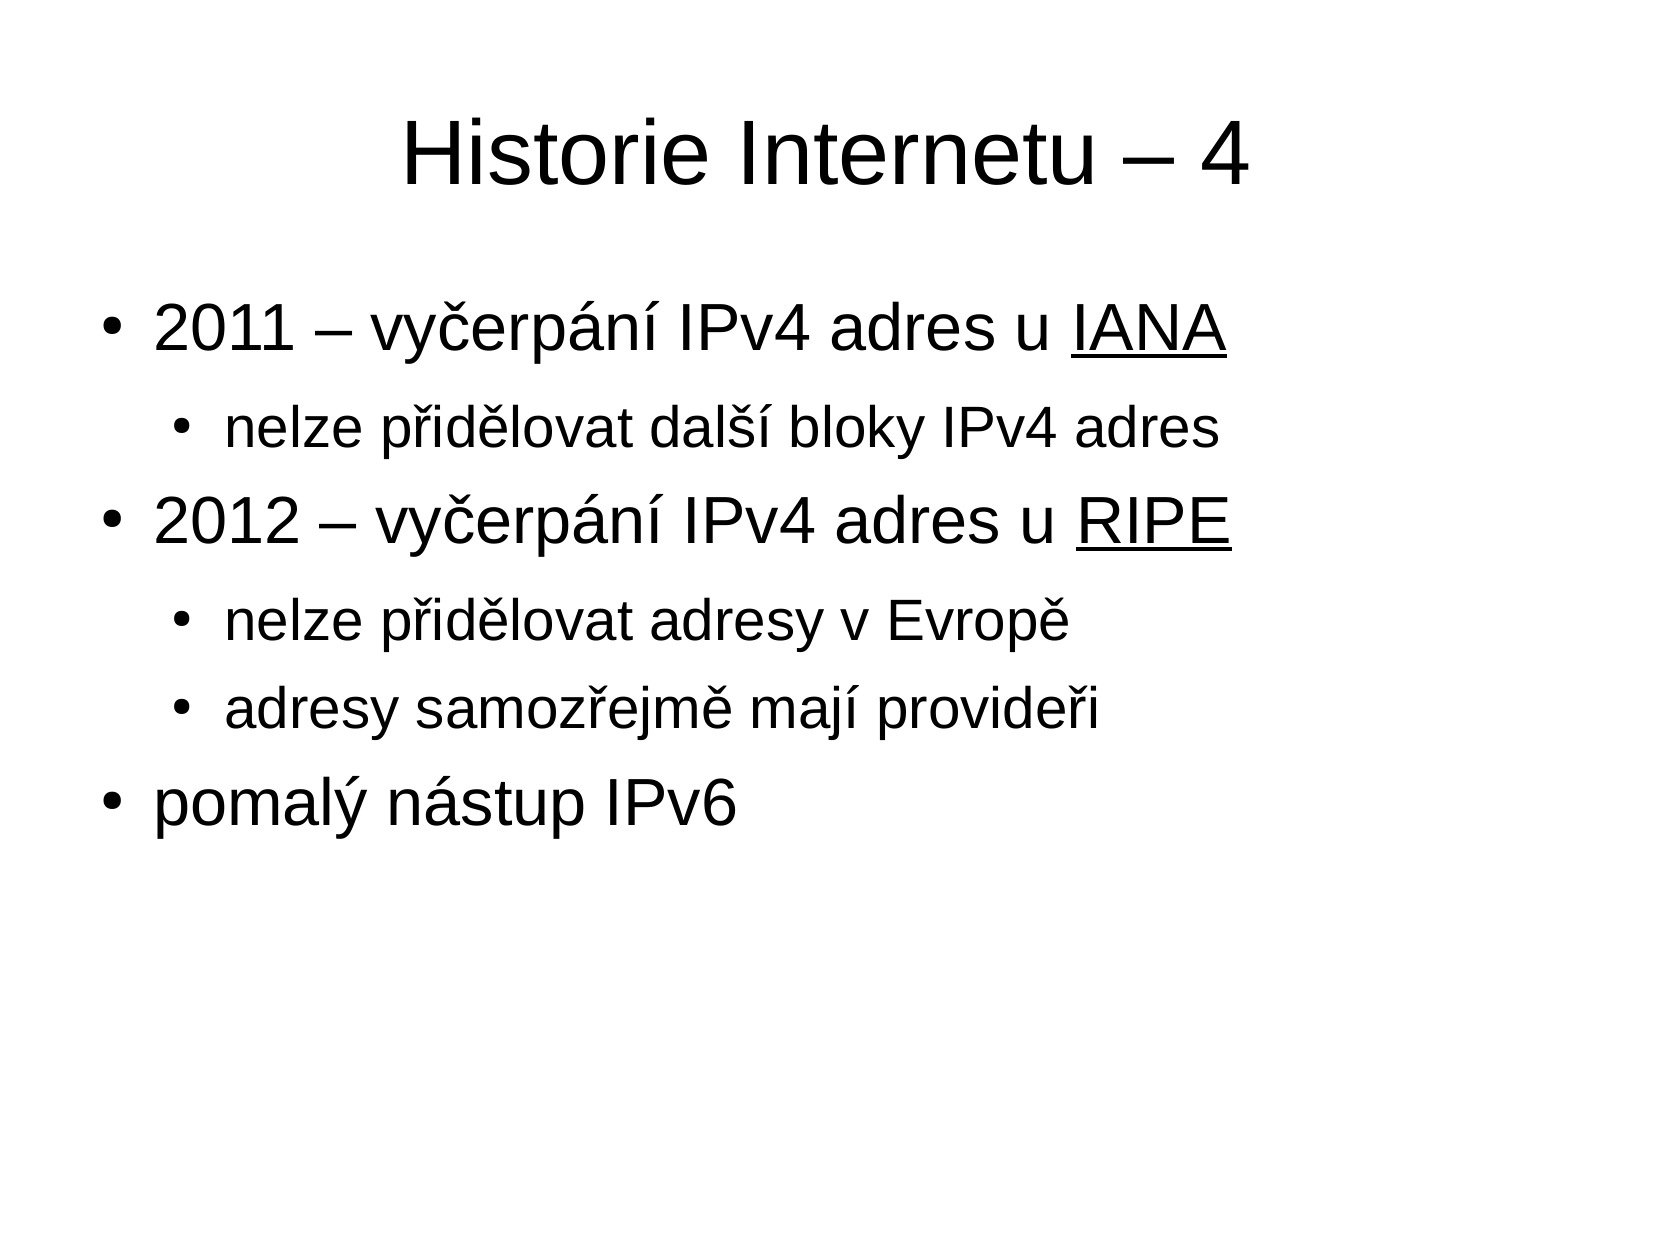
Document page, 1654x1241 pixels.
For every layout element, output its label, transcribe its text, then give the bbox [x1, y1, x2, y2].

title Historie Internetu – 4 [82, 49, 1571, 257]
list 2011 – vyčerpání IPv4 adres u IANA nelze přidělovat další bloky IPv4 adres 2012 – vyčerpání IPv4 adres u RIPE nelze přidělovat adresy v Evropě adresy samozřejmě mají provideři pomalý nástup IPv6 [82, 290, 1571, 1010]
